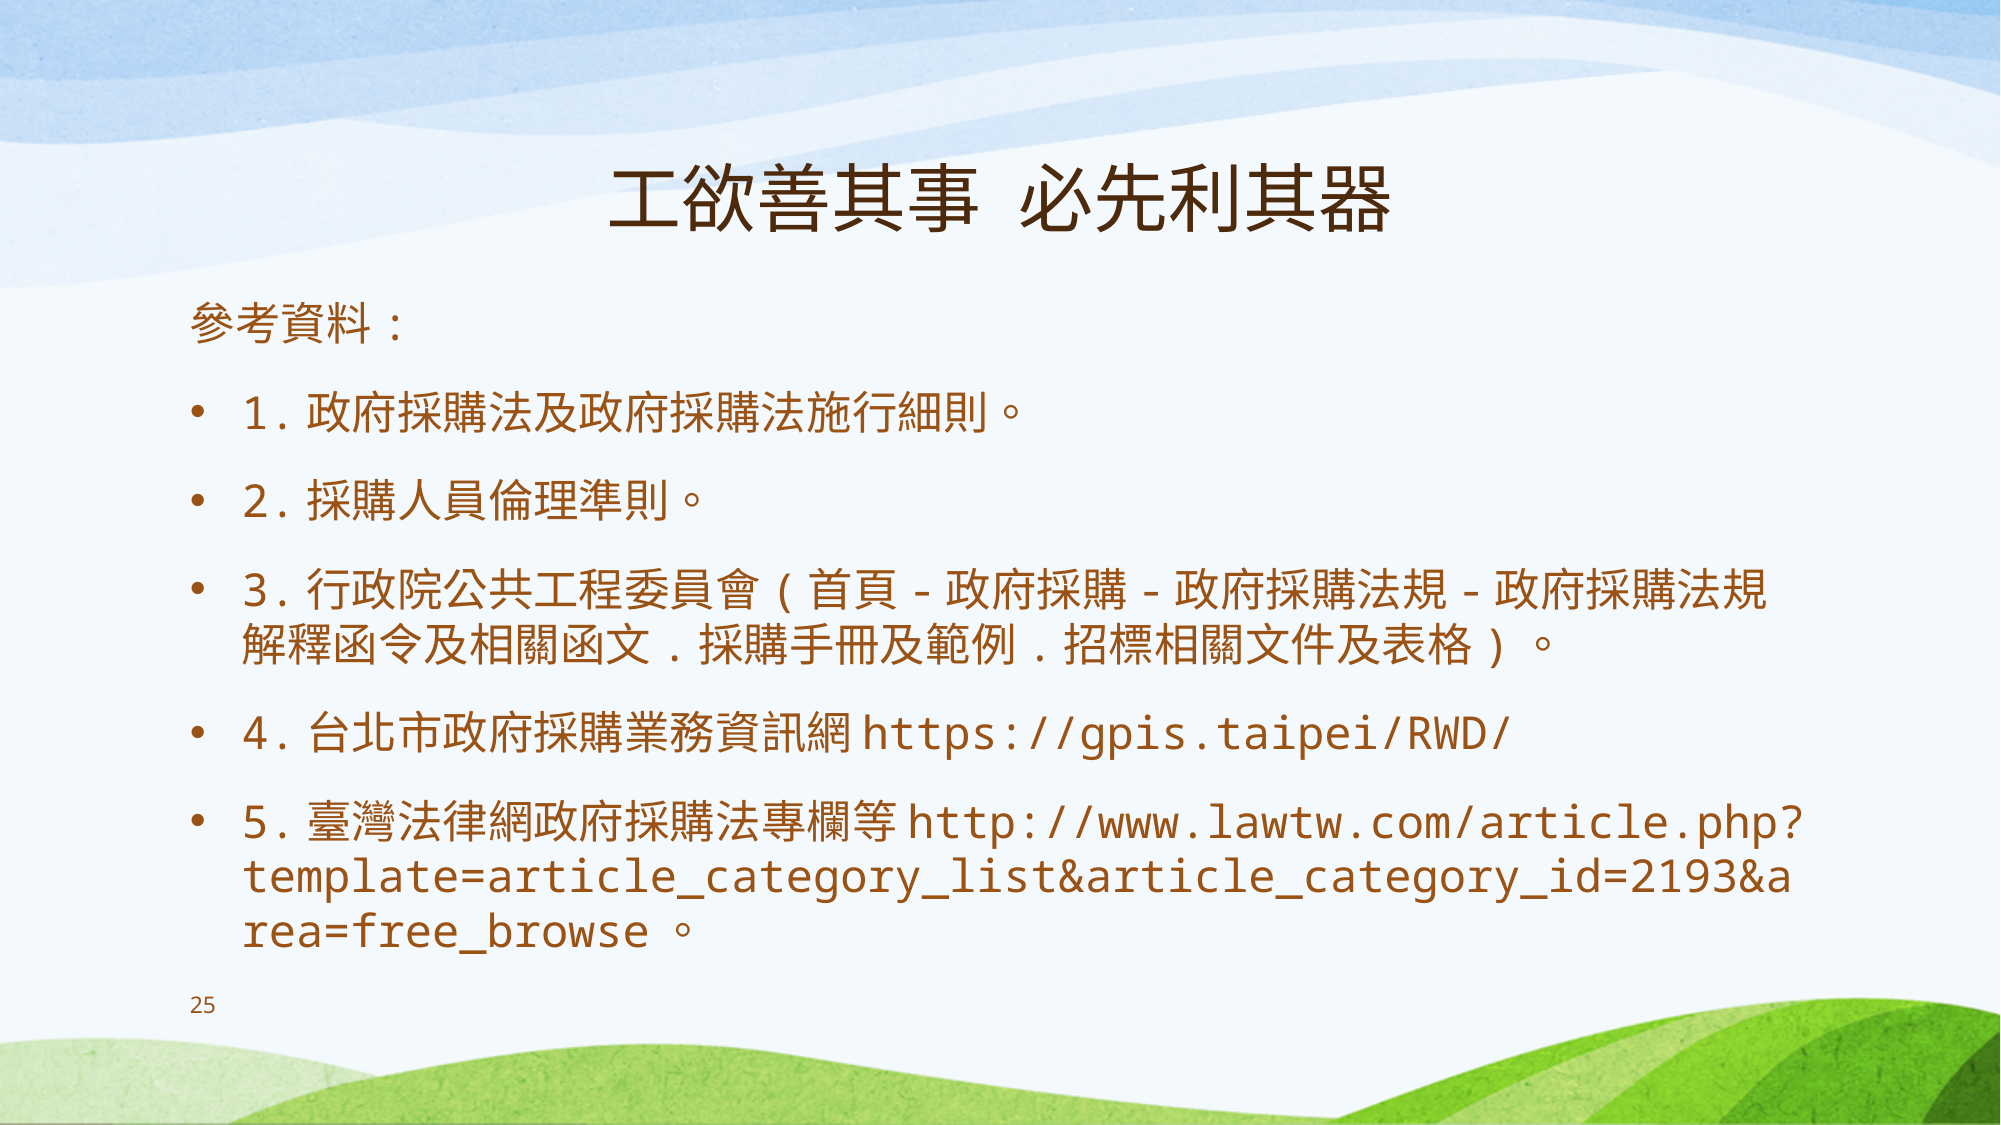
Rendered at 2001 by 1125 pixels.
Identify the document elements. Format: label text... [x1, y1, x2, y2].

title 工欲善其事 必先利其器 [174, 50, 1825, 250]
slide_number <編號> [174, 987, 300, 1025]
picture [0, 0, 2001, 1125]
list 參考資料: 1.政府採購法及政府採購法施行細則。 2.採購人員倫理準則。 3.行政院公共工程委員會(首頁-政府採購-政府採購法規-政府採購法規解釋函令及相關函文.採購手冊及範例.招標相關文件及表格)。 4.台北市政府採購業務資訊網https://gpis.taipei/RWD/ 5.臺灣法律網政府採購法專欄等http://www.lawtw.com/article.php?template=article_category_list&article_category_id=2193&area=free_browse。 [174, 287, 1825, 982]
